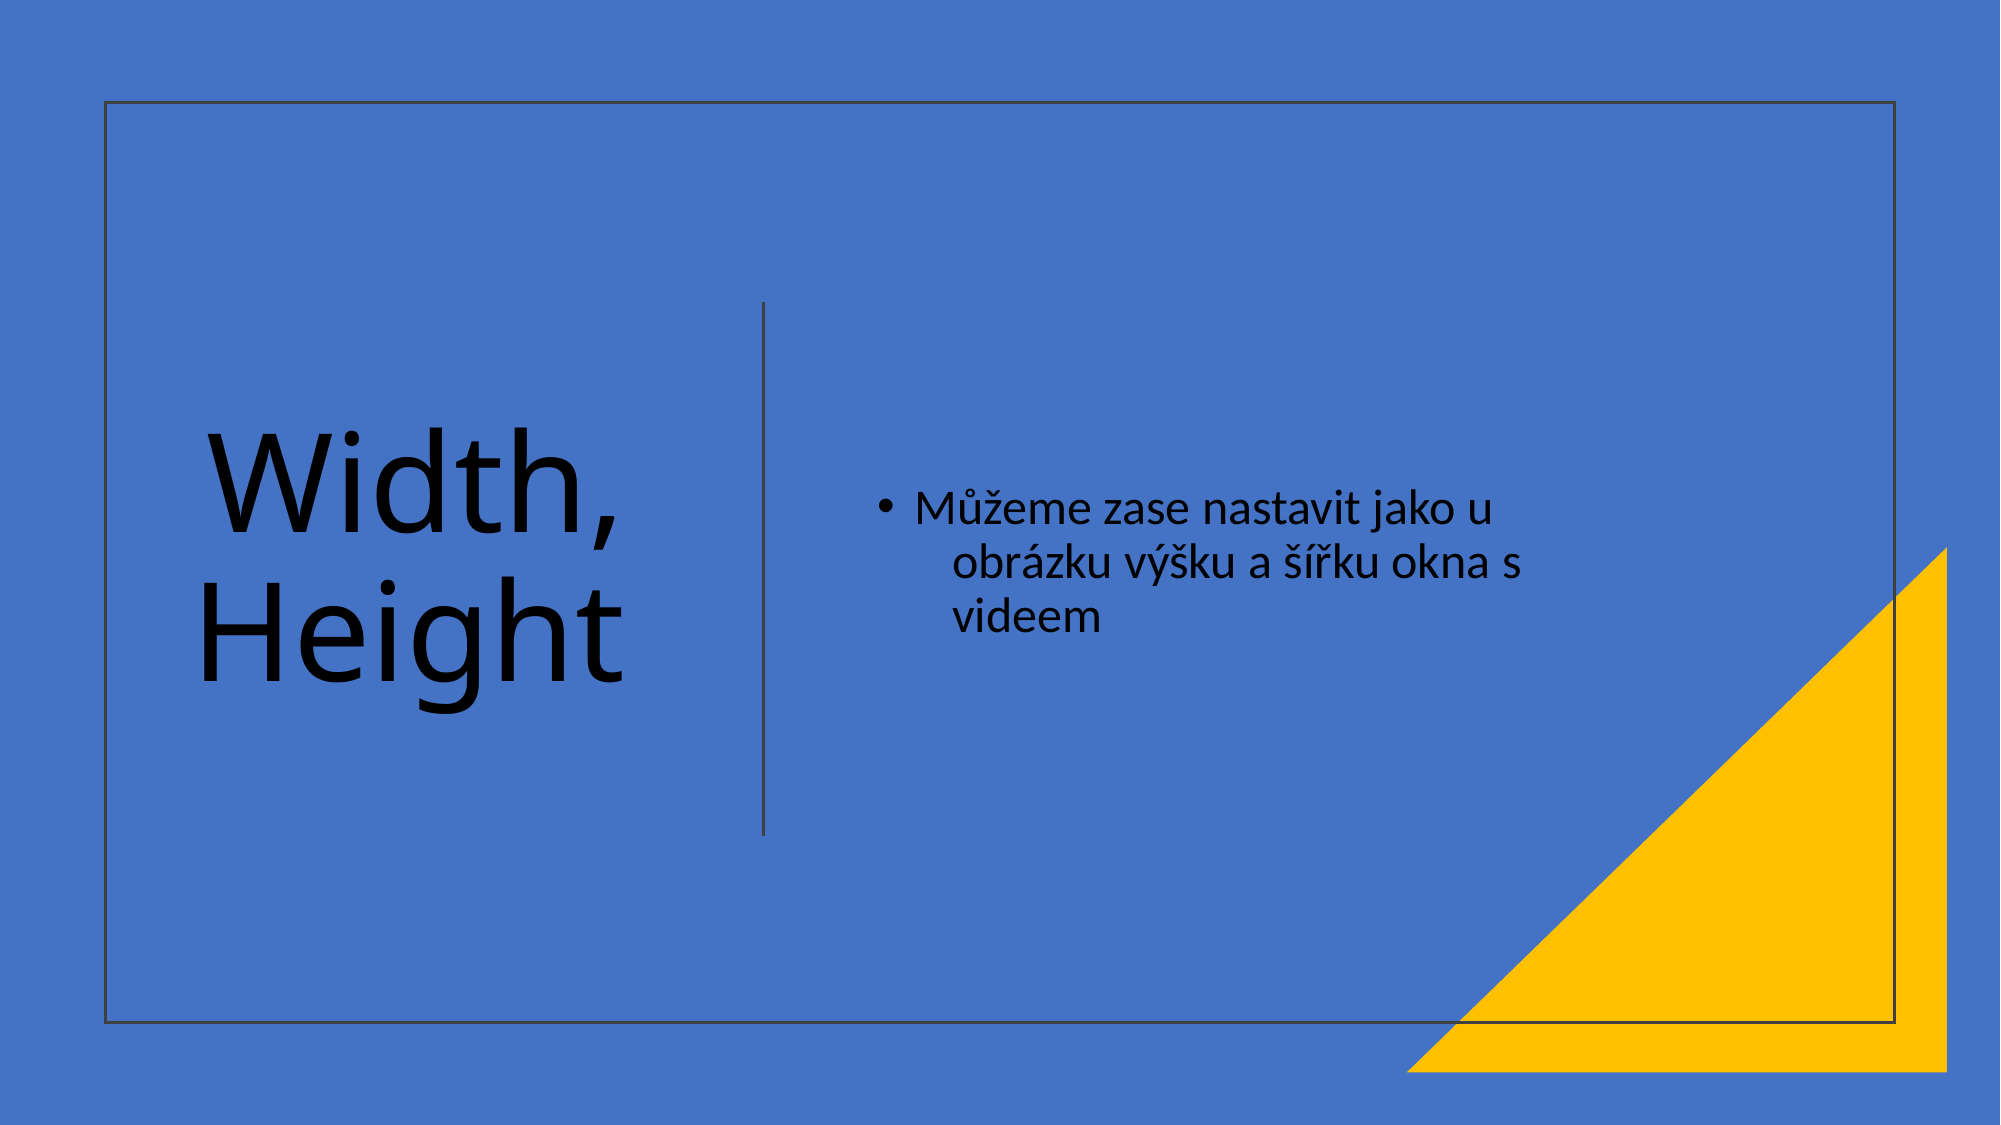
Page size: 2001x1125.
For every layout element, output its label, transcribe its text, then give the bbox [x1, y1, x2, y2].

text_box [0, 0, 2000, 1125]
list Můžeme zase nastavit jako u obrázku výšku a šířku okna s videem [862, 270, 1634, 855]
title Width, Height [176, 195, 667, 931]
